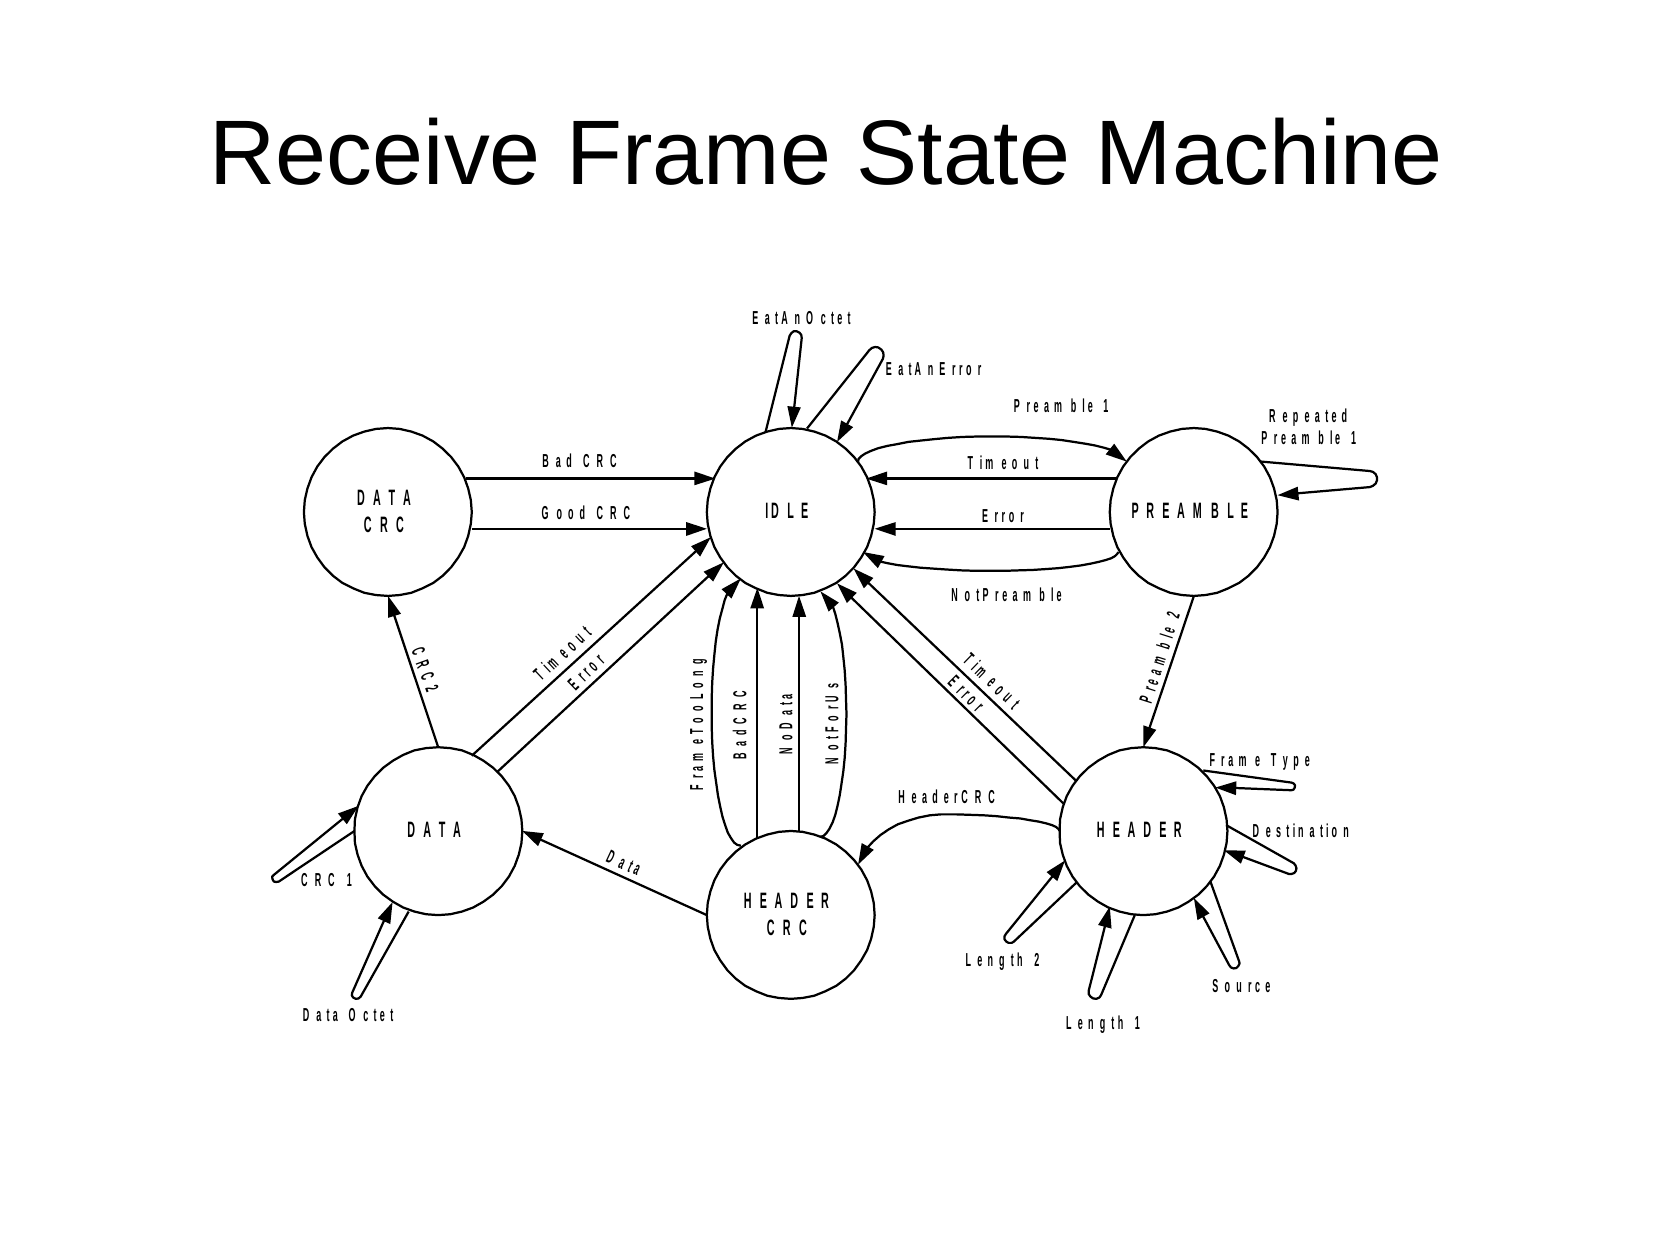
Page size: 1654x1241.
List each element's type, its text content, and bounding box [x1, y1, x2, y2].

title Receive Frame State Machine [82, 56, 1571, 250]
chart [203, 245, 1463, 1088]
